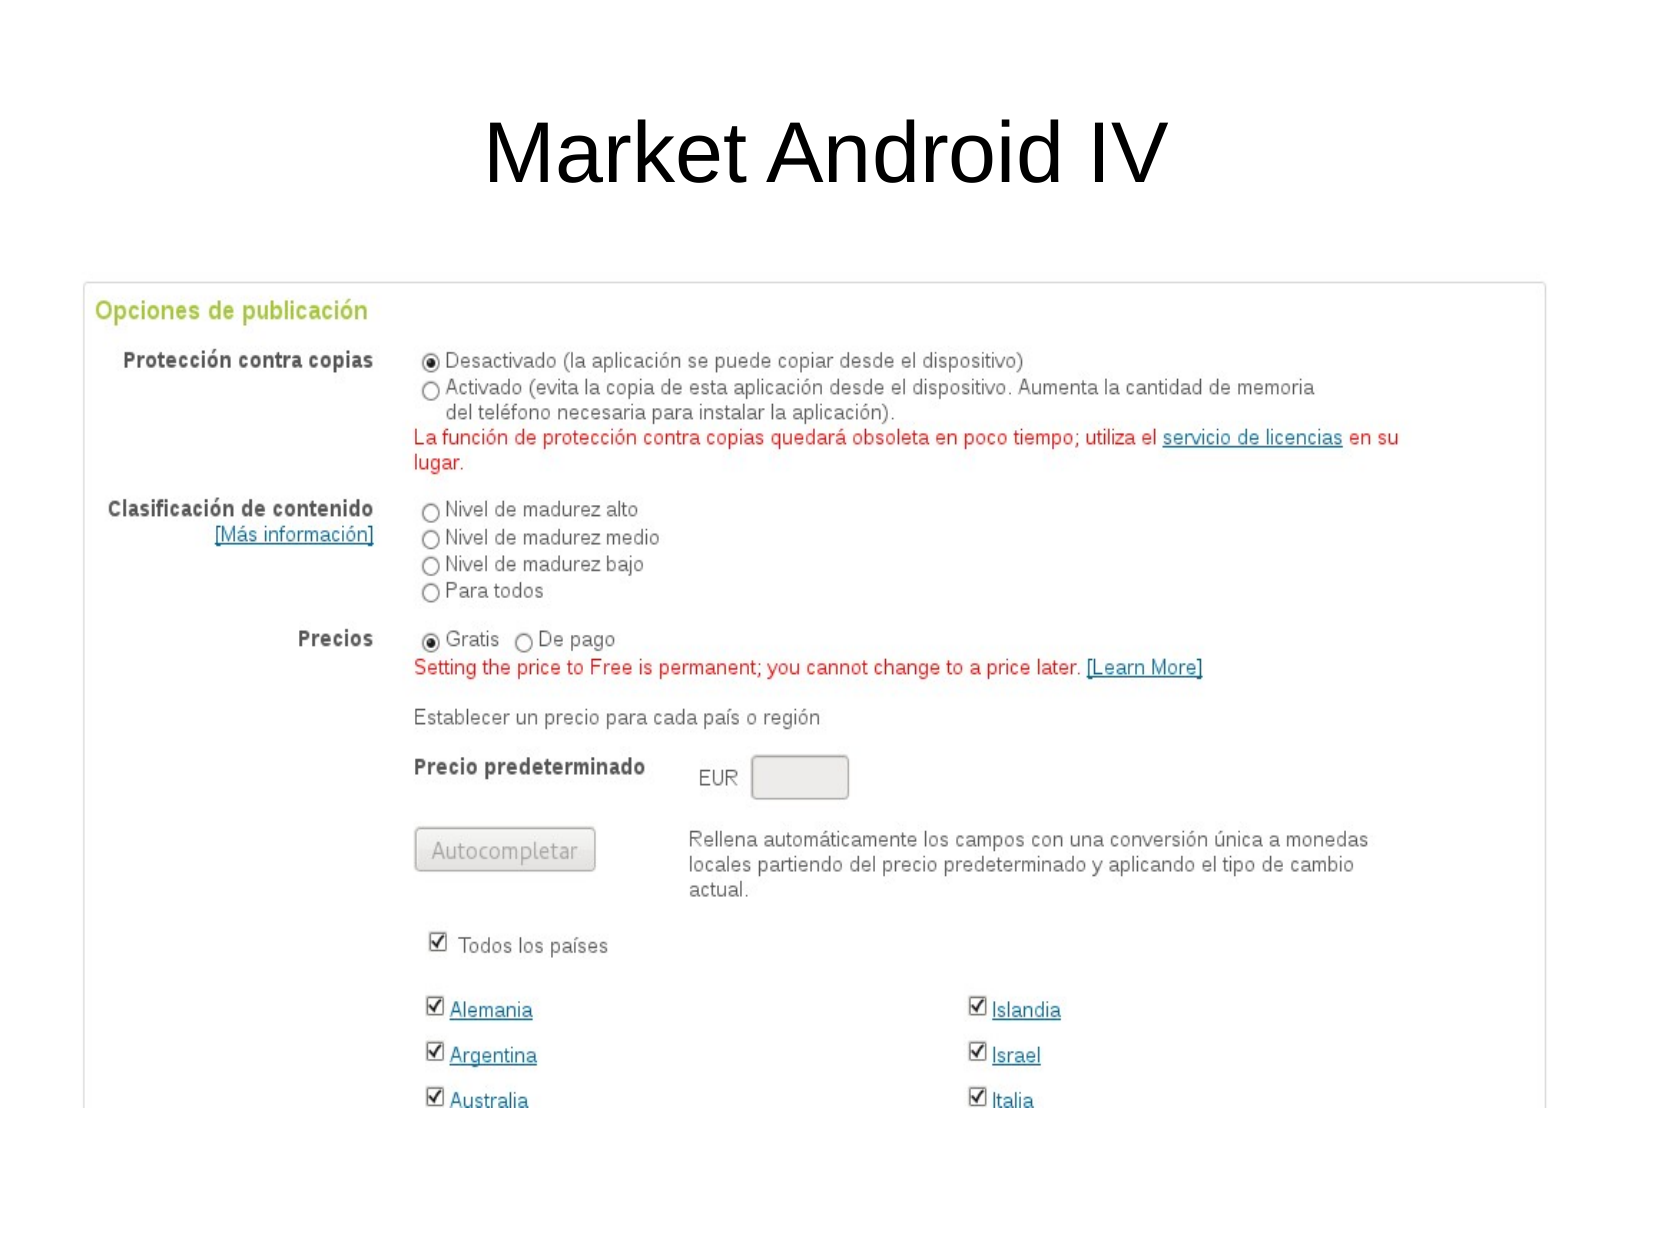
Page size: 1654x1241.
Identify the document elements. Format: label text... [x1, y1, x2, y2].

title Market Android IV [82, 49, 1571, 257]
picture [59, 271, 1565, 1108]
